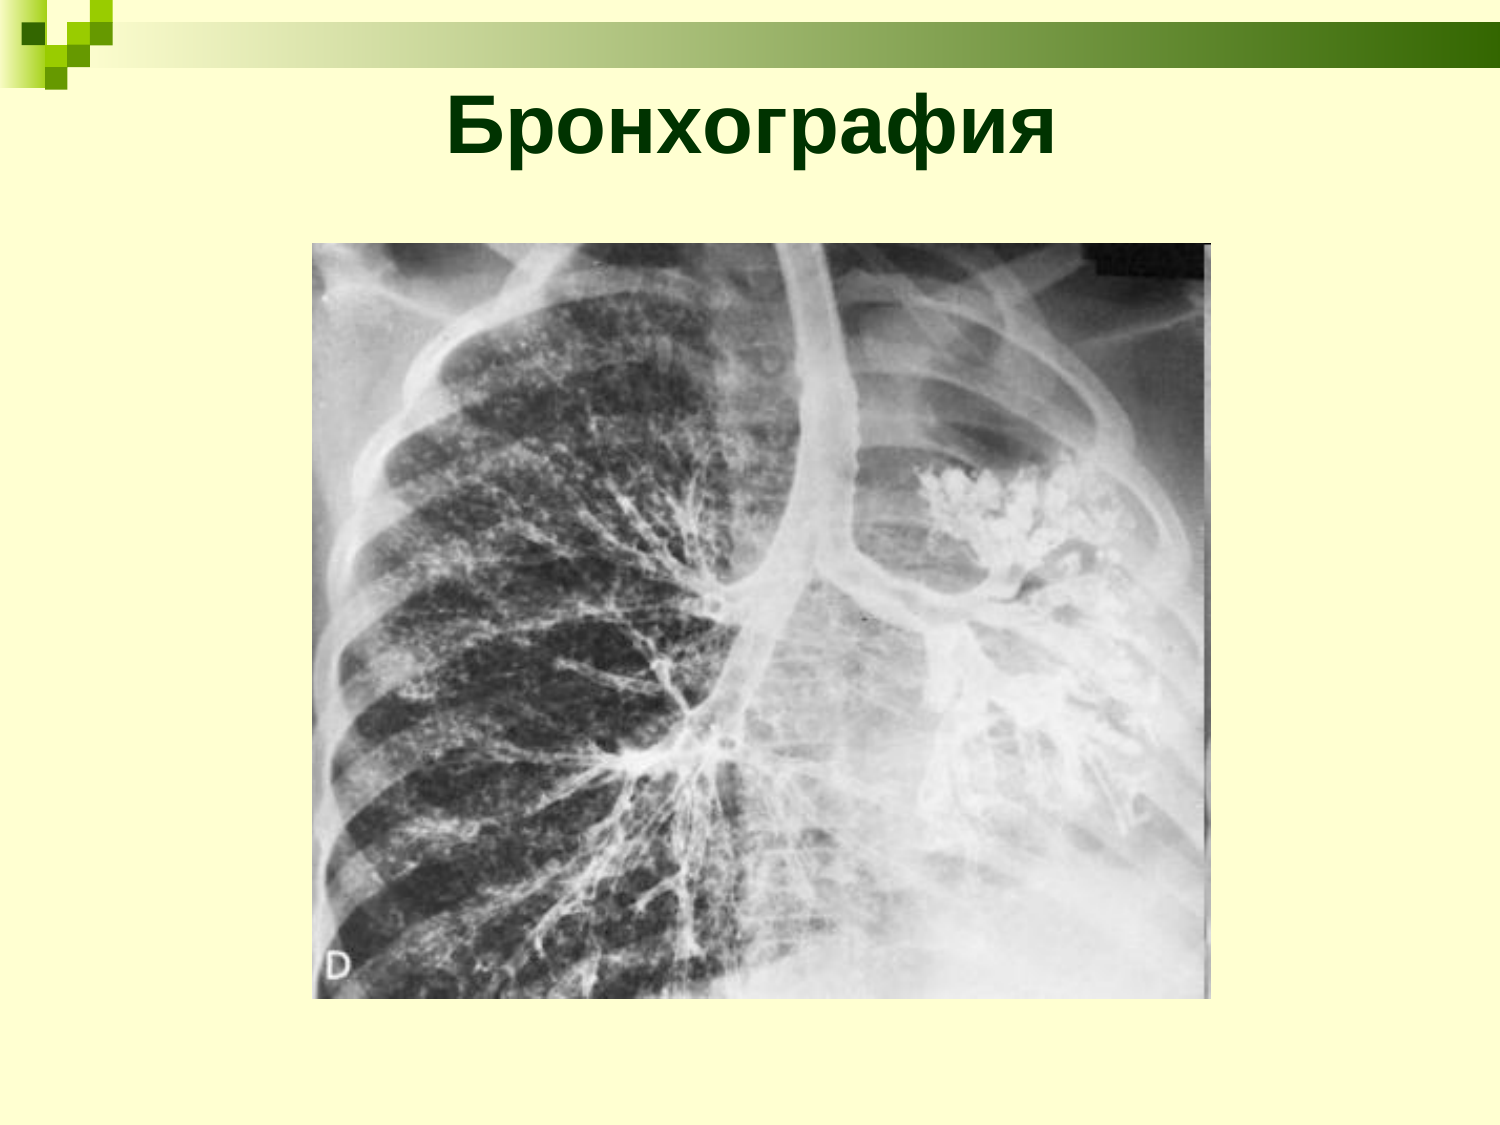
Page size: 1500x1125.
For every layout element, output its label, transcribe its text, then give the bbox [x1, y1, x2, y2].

picture [312, 243, 1211, 999]
title Бронхография [76, 62, 1427, 178]
